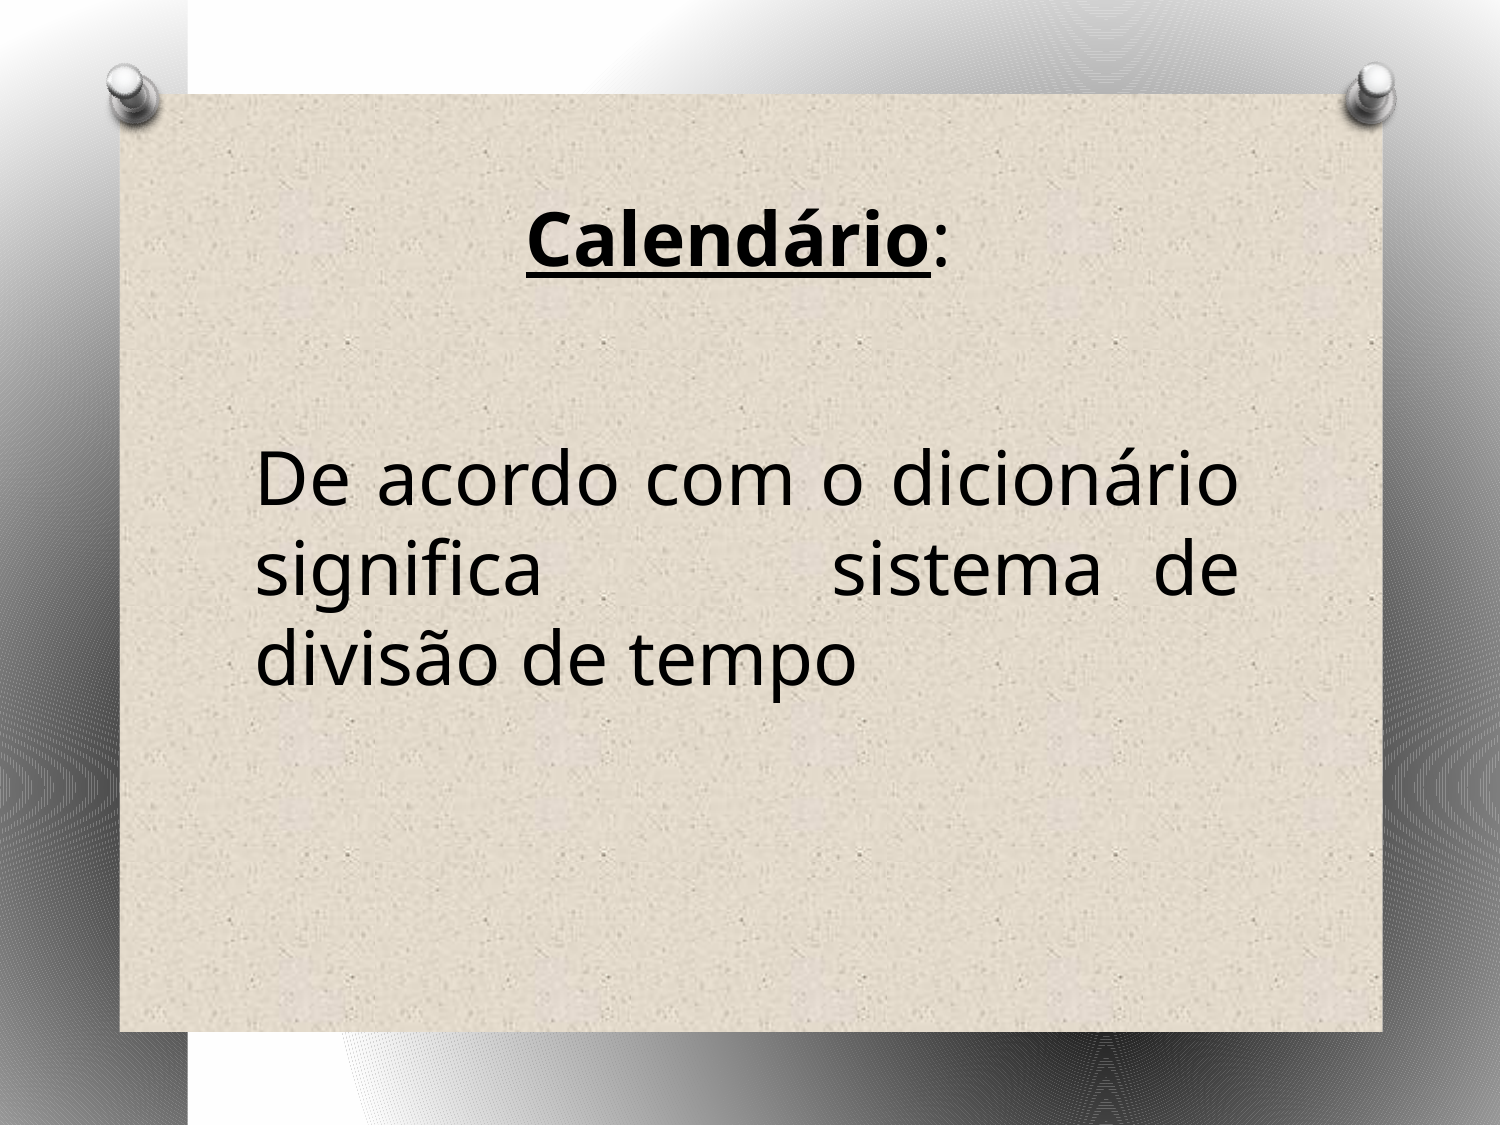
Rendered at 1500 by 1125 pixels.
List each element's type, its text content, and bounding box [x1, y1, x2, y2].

list Calendário: De acordo com o dicionário significa sistema de divisão de tempo [240, 184, 1257, 776]
picture [75, 29, 1439, 1032]
